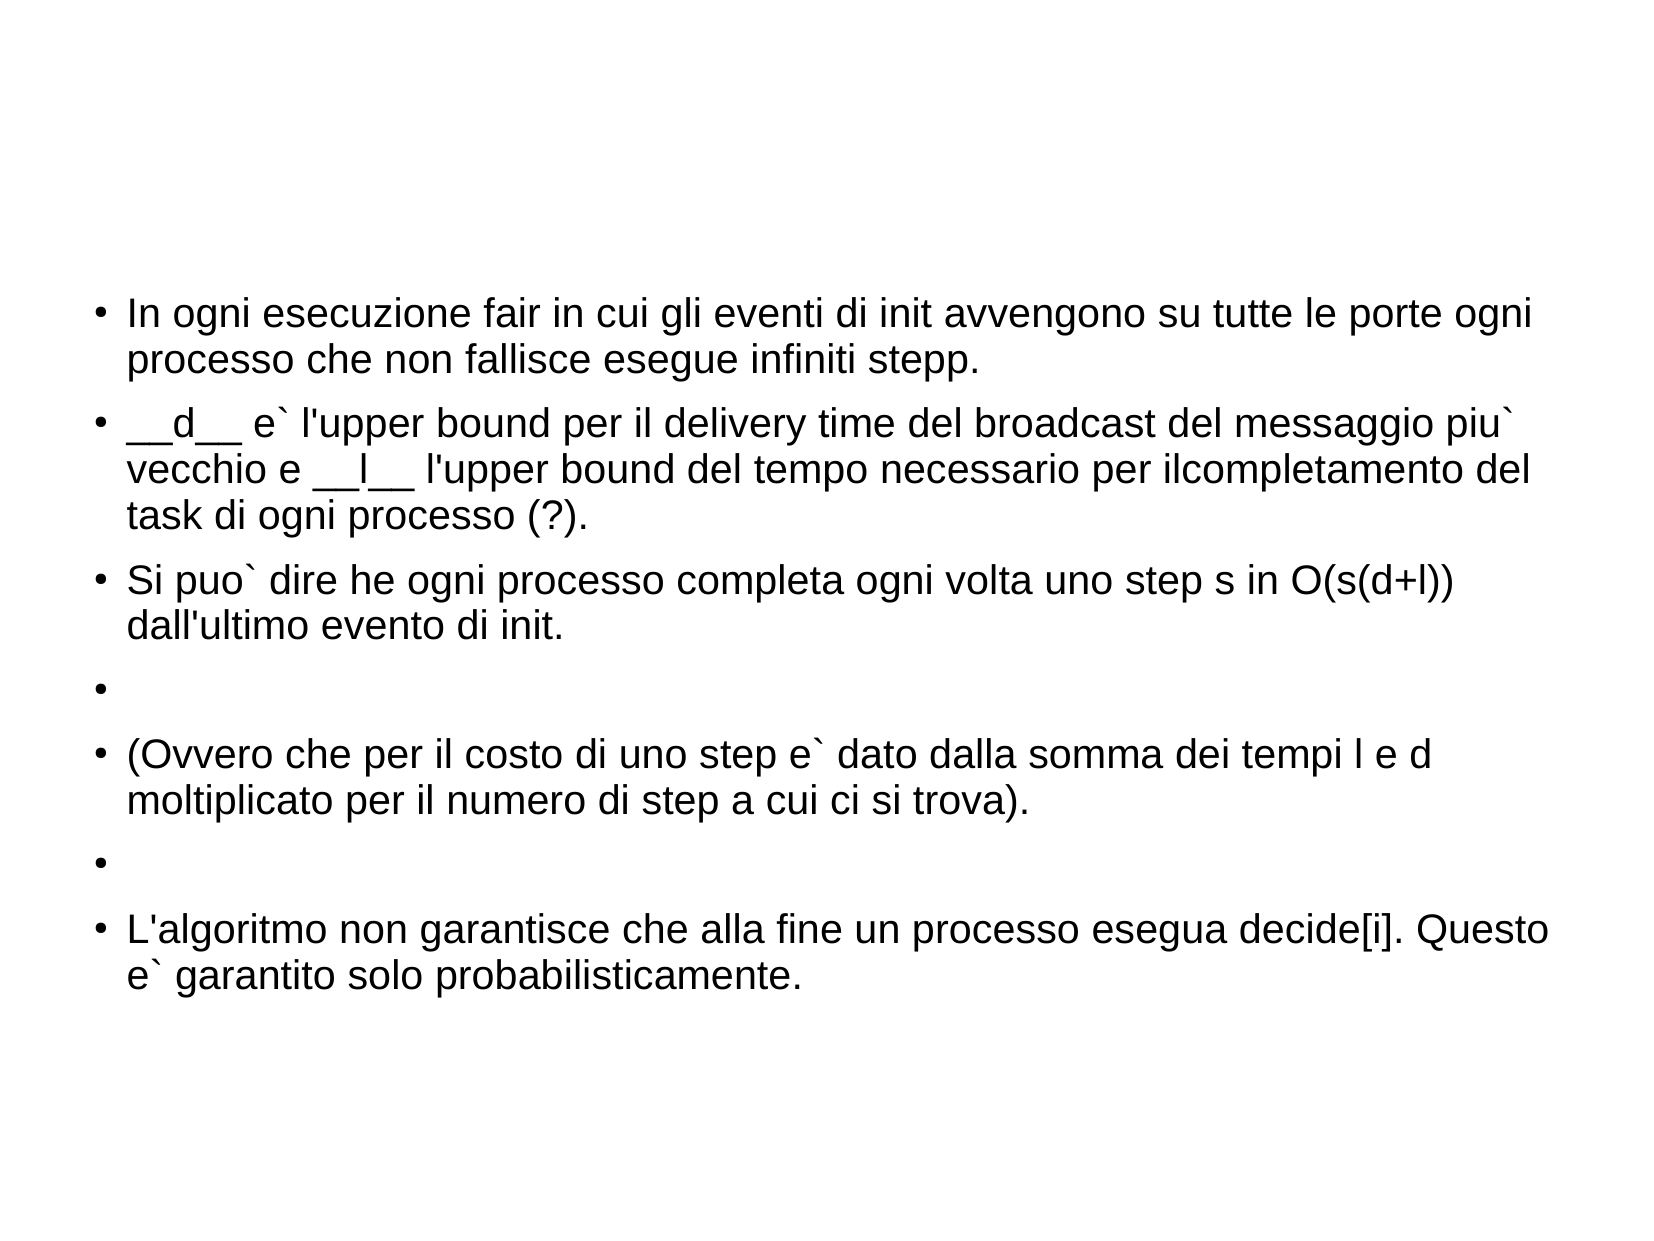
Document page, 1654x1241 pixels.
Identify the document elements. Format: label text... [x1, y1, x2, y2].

list In ogni esecuzione fair in cui gli eventi di init avvengono su tutte le porte ogni processo che non fallisce esegue infiniti stepp. __d__ e` l'upper bound per il delivery time del broadcast del messaggio piu` vecchio e __l__ l'upper bound del tempo necessario per ilcompletamento del task di ogni processo (?). Si puo` dire he ogni processo completa ogni volta uno step s in O(s(d+l)) dall'ultimo evento di init. (Ovvero che per il costo di uno step e` dato dalla somma dei tempi l e d moltiplicato per il numero di step a cui ci si trova). L'algoritmo non garantisce che alla fine un processo esegua decide[i]. Questo e` garantito solo probabilisticamente. [82, 290, 1571, 1010]
